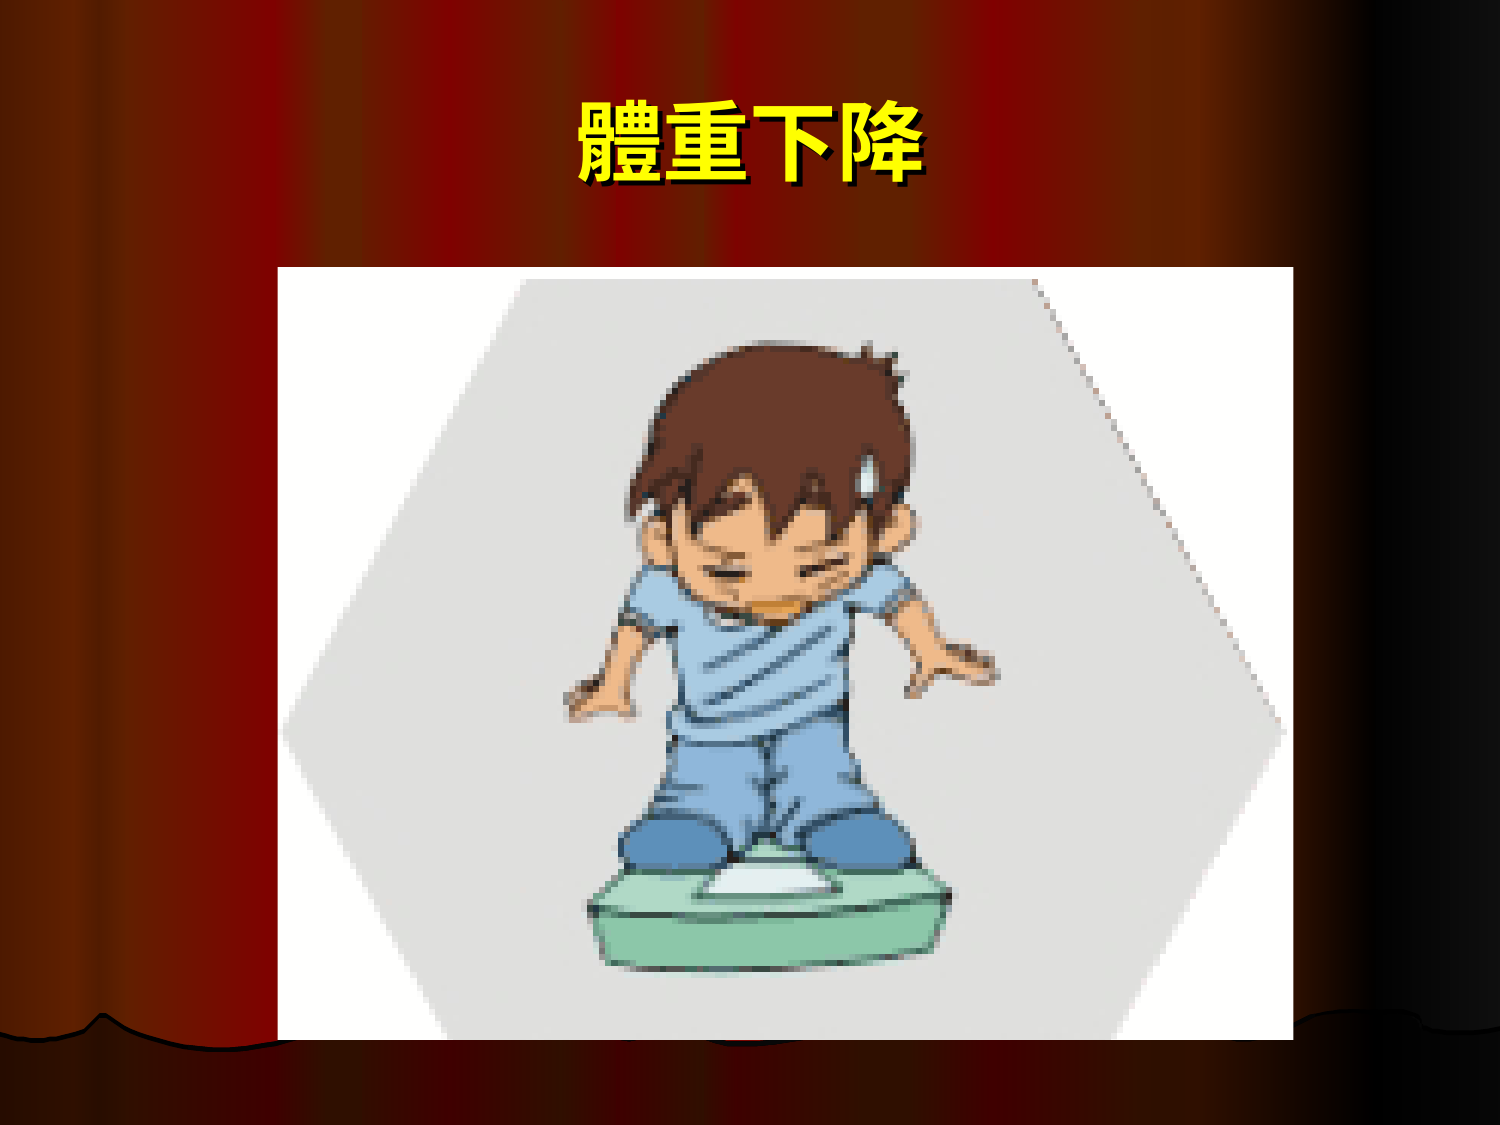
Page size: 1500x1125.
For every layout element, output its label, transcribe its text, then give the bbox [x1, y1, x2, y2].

title 體重下降 [75, 45, 1426, 233]
picture [277, 267, 1294, 1040]
